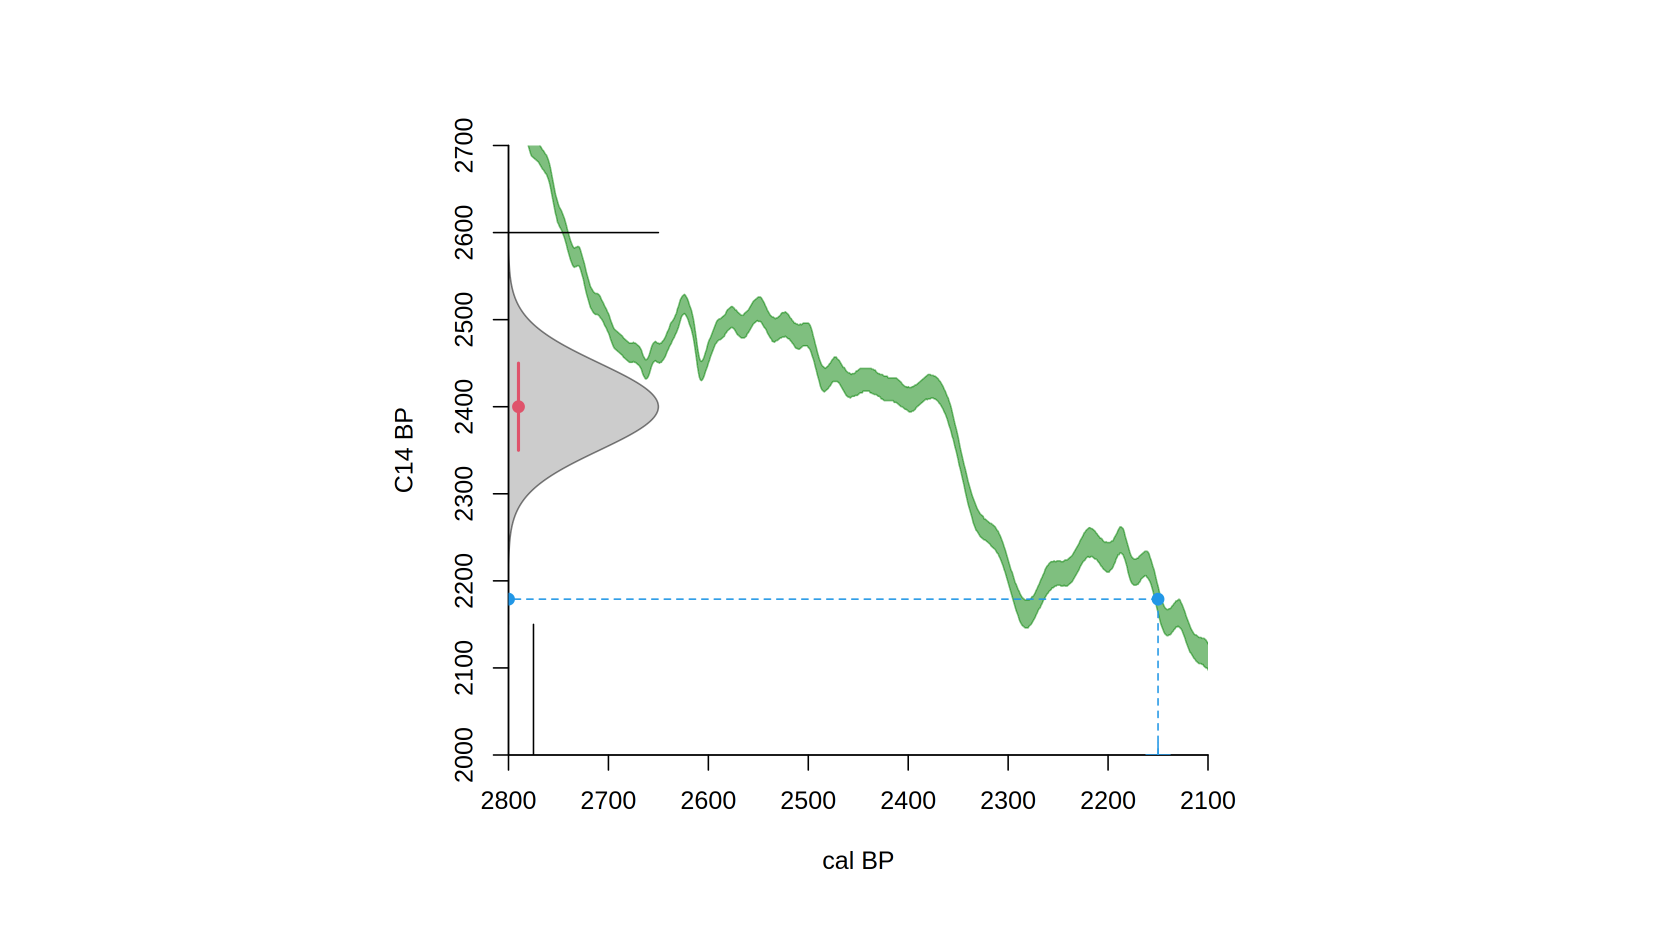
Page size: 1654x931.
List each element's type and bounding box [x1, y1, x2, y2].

picture [385, 22, 1271, 908]
